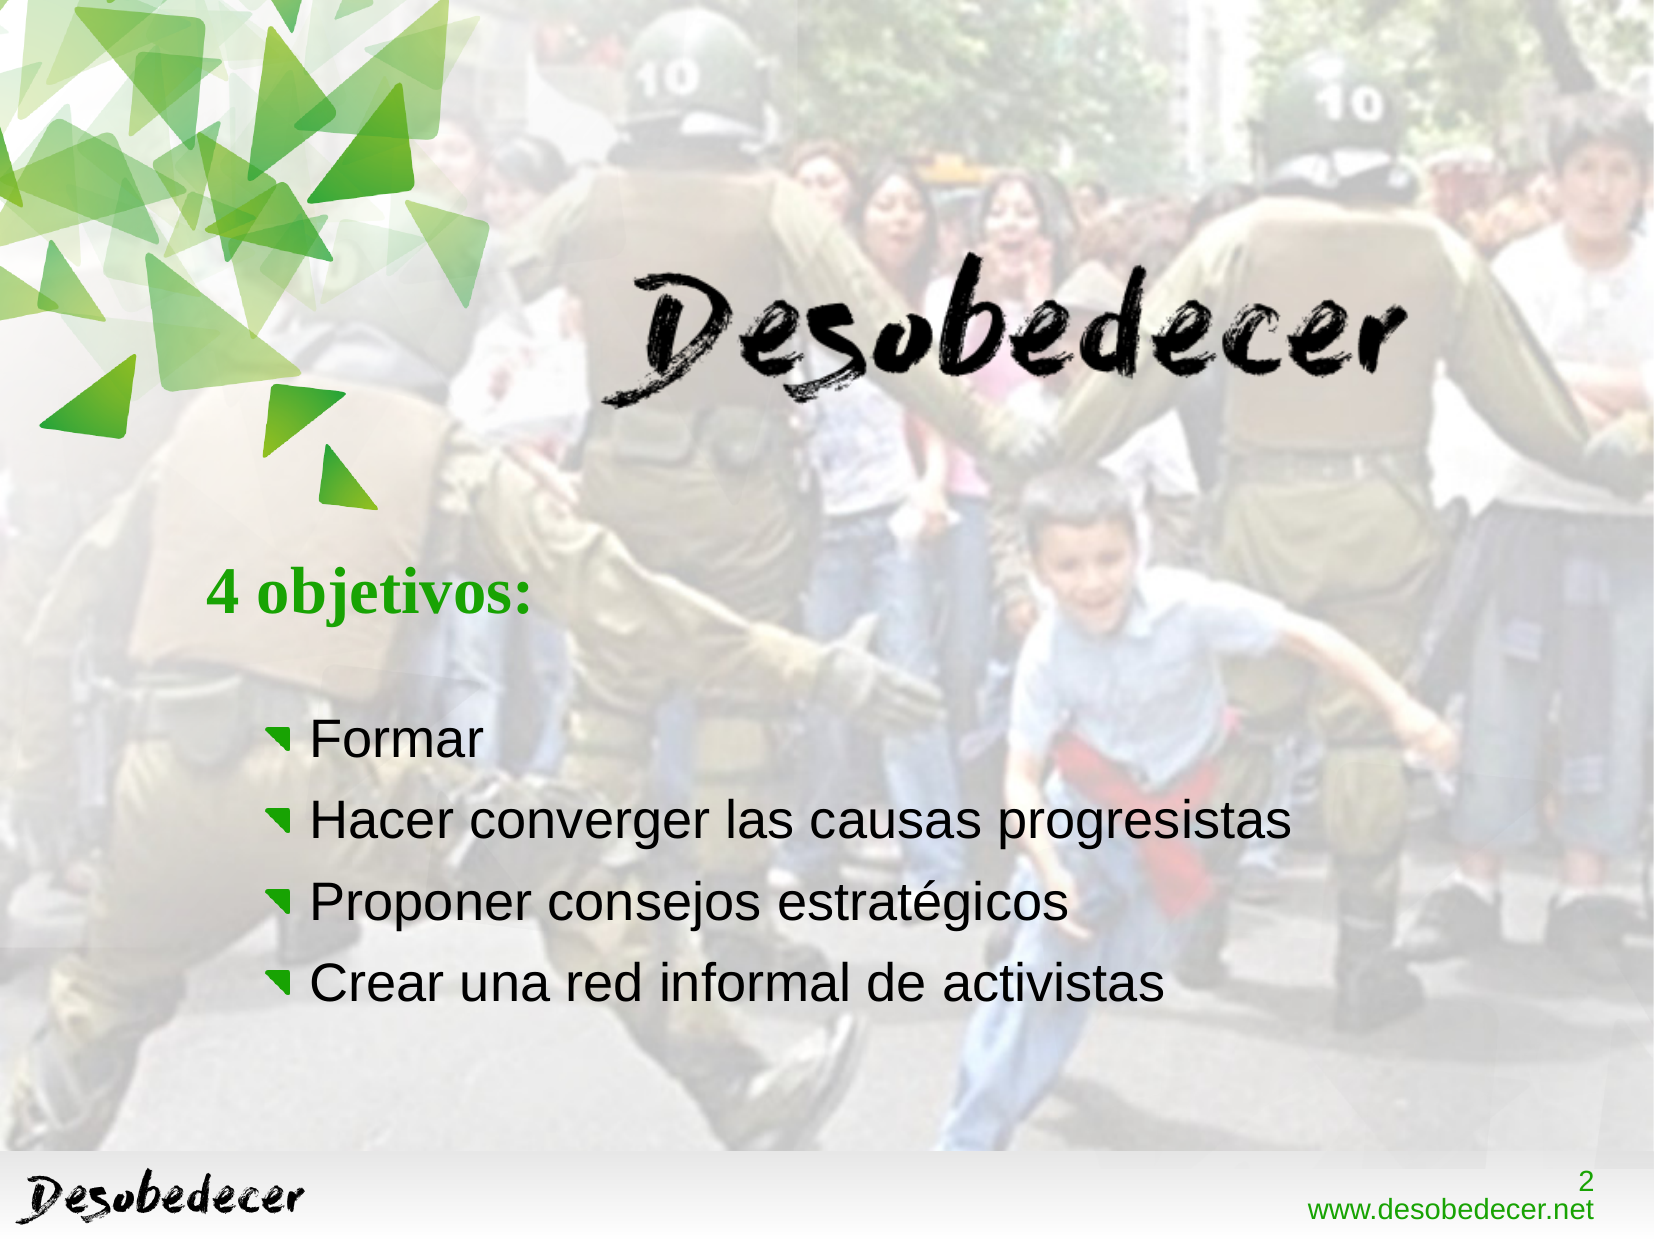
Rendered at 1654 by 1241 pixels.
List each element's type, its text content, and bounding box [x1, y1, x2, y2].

picture [0, 0, 1654, 1169]
list Formar Hacer converger las causas progresistas Proponer consejos estratégicos Crear una red informal de activistas [265, 857, 1477, 1096]
title [206, 679, 1477, 857]
picture [11, 1162, 308, 1228]
list Formar Hacer converger las causas progresistas Proponer consejos estratégicos Crear una red informal de activistas [265, 546, 1477, 679]
title 4 objetivos: [206, 501, 1477, 679]
